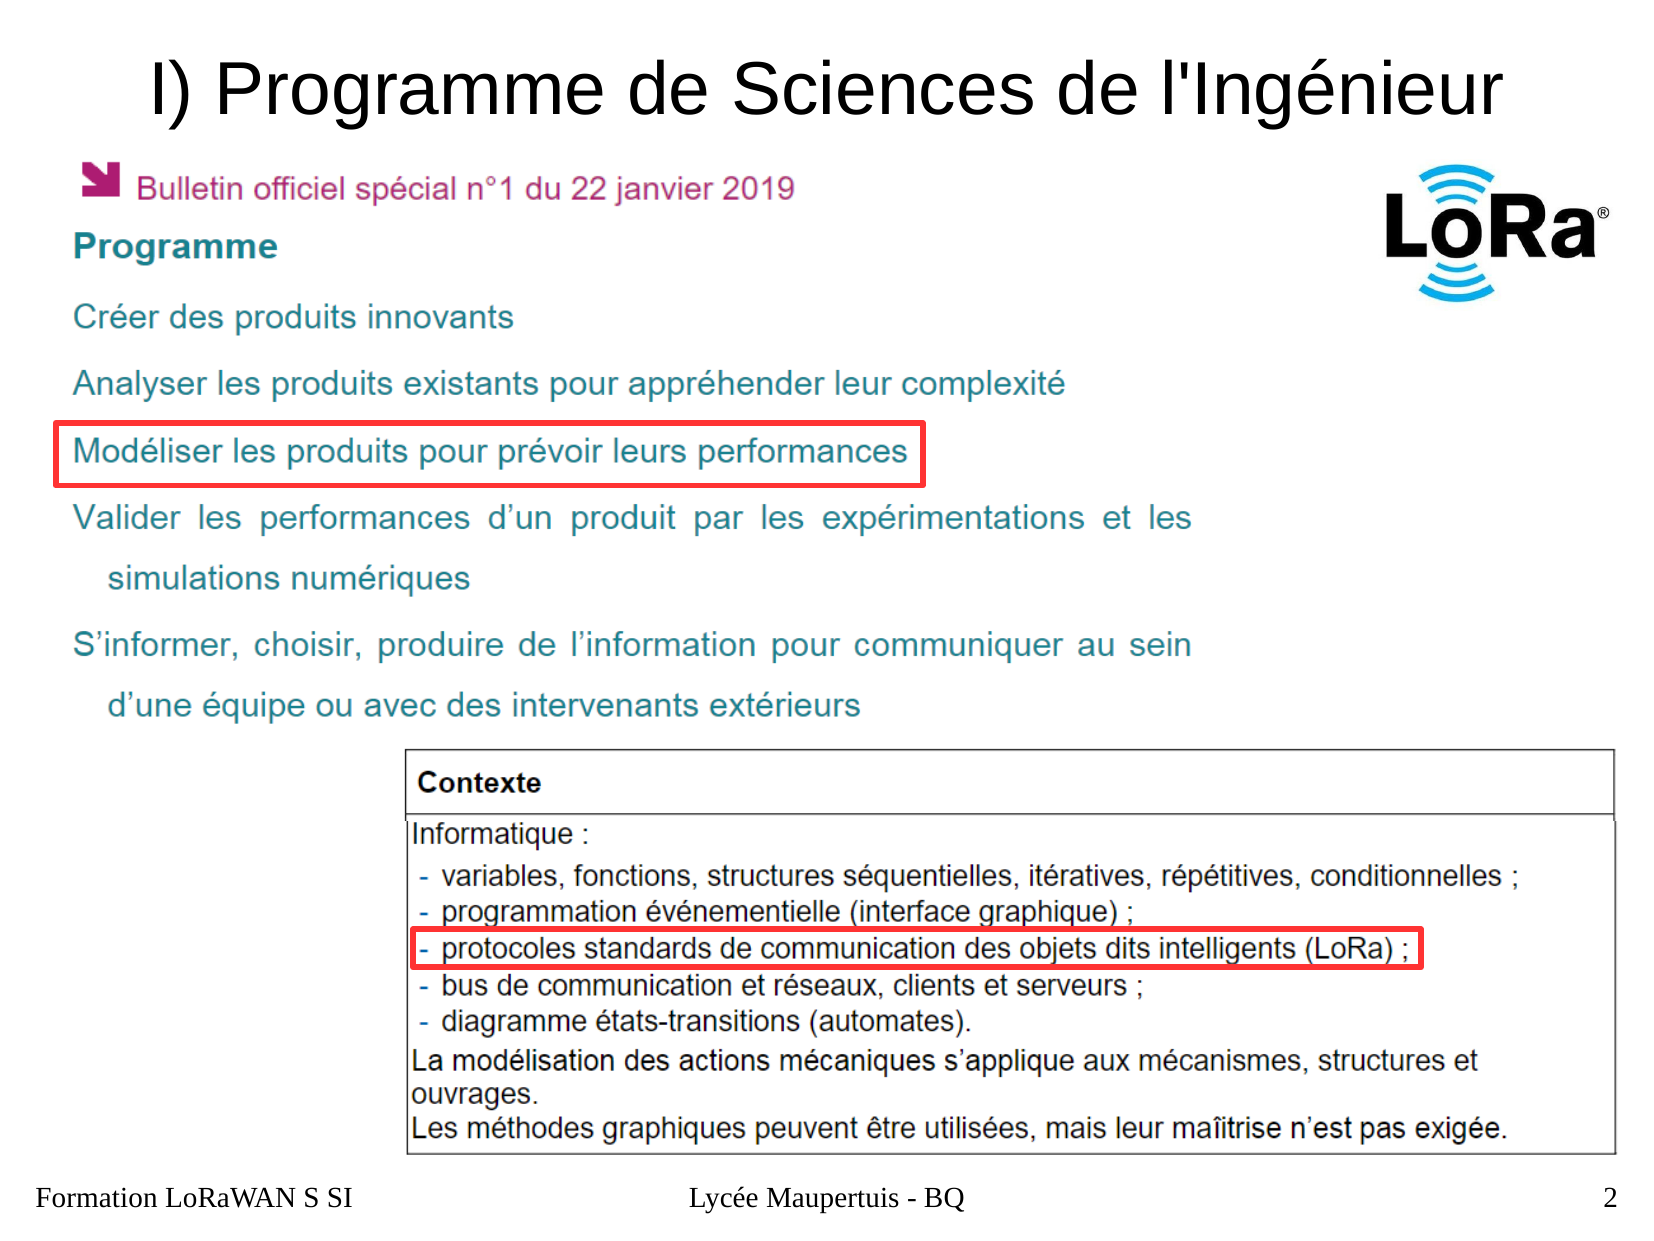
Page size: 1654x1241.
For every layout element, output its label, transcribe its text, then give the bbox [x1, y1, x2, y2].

title I) Programme de Sciences de l'Ingénieur [35, 35, 1619, 142]
picture [400, 744, 1621, 1160]
picture [66, 426, 920, 483]
picture [66, 224, 1205, 738]
picture [70, 153, 815, 213]
picture [1322, 131, 1654, 355]
